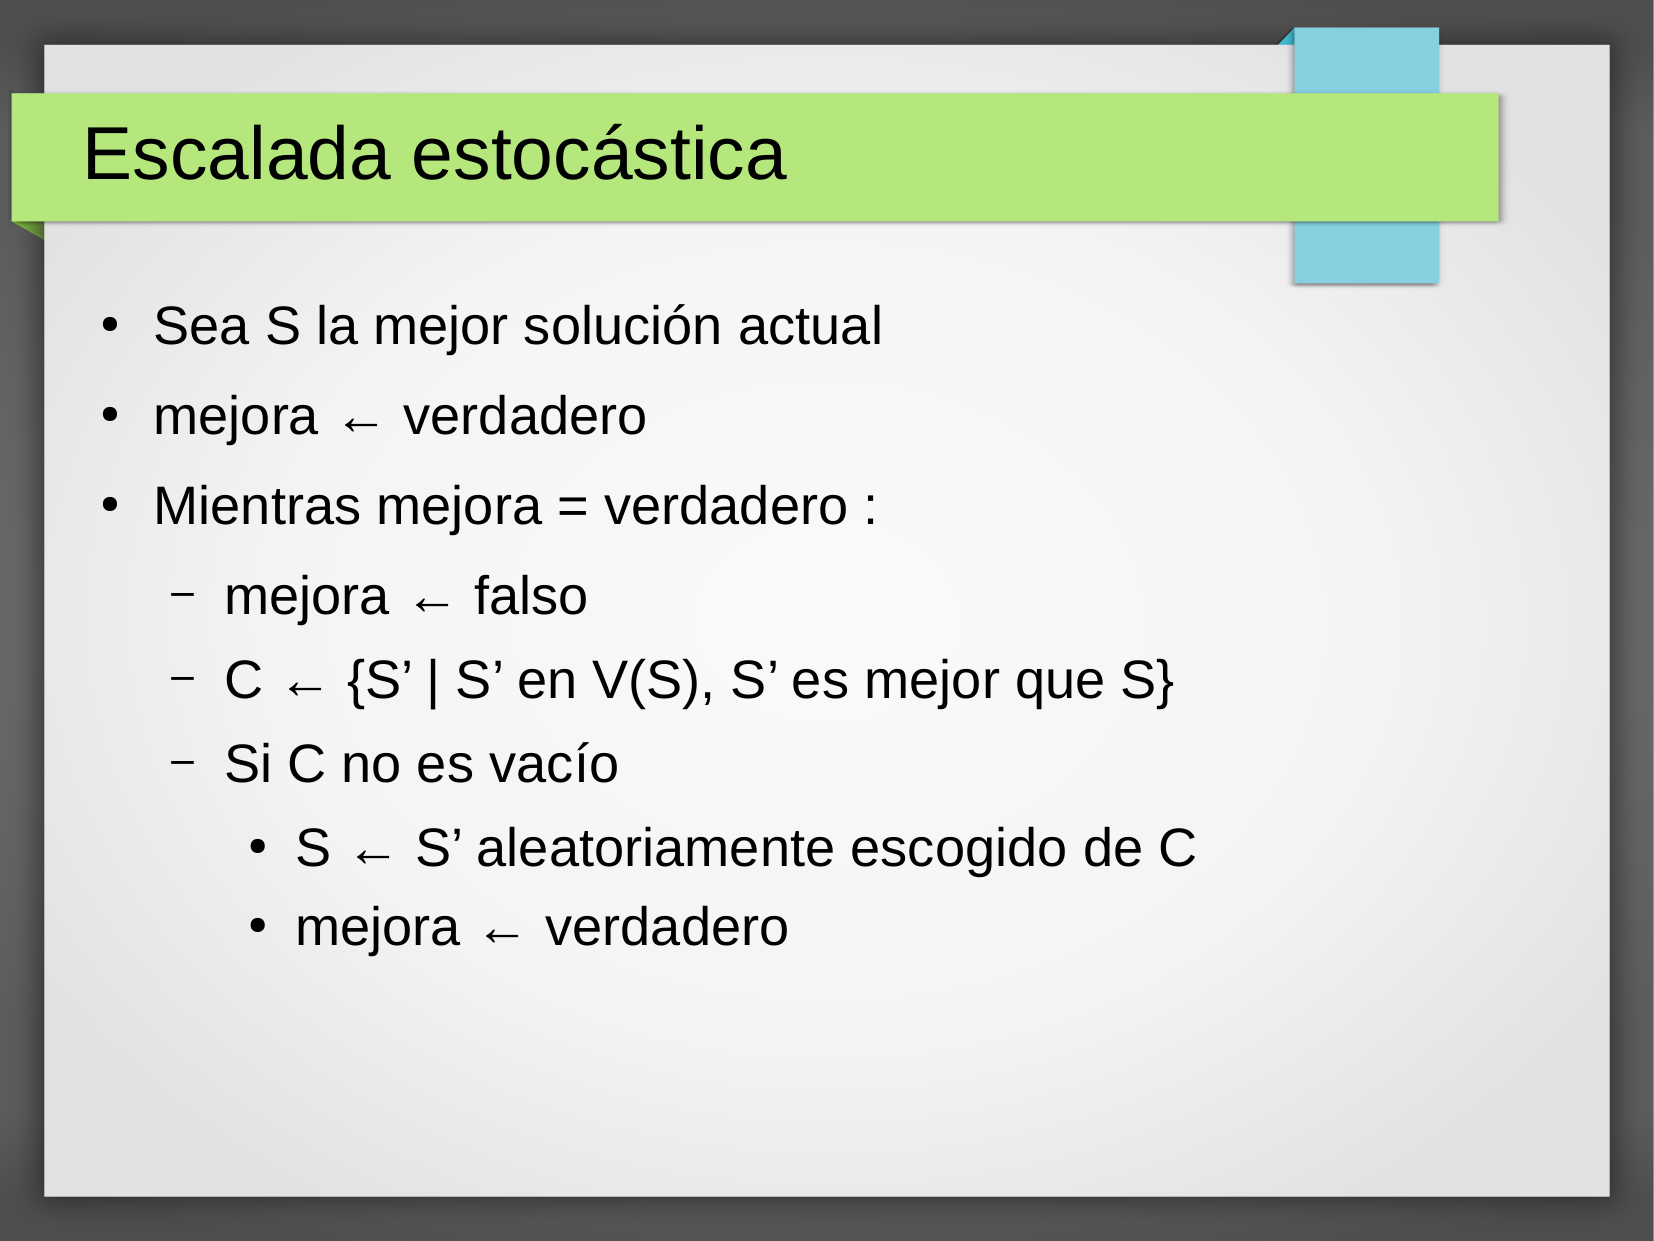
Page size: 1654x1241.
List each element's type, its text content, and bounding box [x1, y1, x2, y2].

list Sea S la mejor solución actual mejora ← verdadero Mientras mejora = verdadero : mejora ← falso C ← {S’ | S’ en V(S), S’ es mejor que S} Si C no es vacío S ← S’ aleatoriamente escogido de C mejora ← verdadero [82, 295, 1571, 1015]
title Escalada estocástica [82, 94, 1264, 213]
picture [0, 0, 1654, 1241]
